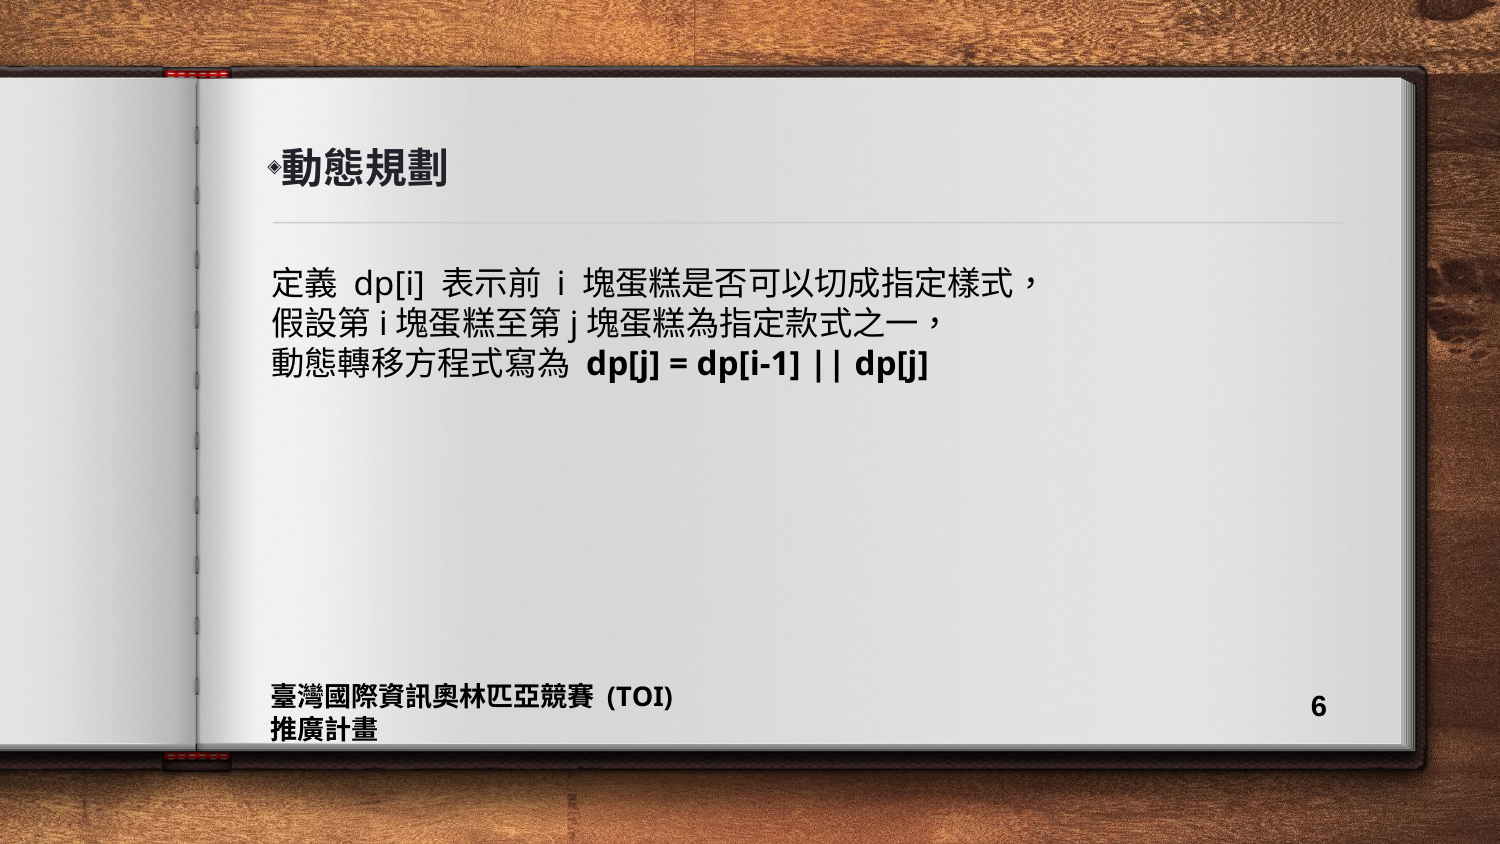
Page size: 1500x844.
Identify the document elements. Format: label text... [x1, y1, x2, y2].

text_box 定義 dp[i] 表示前 i 塊蛋糕是否可以切成指定樣式， 假設第i塊蛋糕至第j塊蛋糕為指定款式之一， 動態轉移方程式寫為 dp[j] = dp[i-1] || dp[j] [256, 255, 1285, 628]
text_box 動態規劃 [252, 126, 746, 216]
text_box [1295, 672, 1386, 737]
